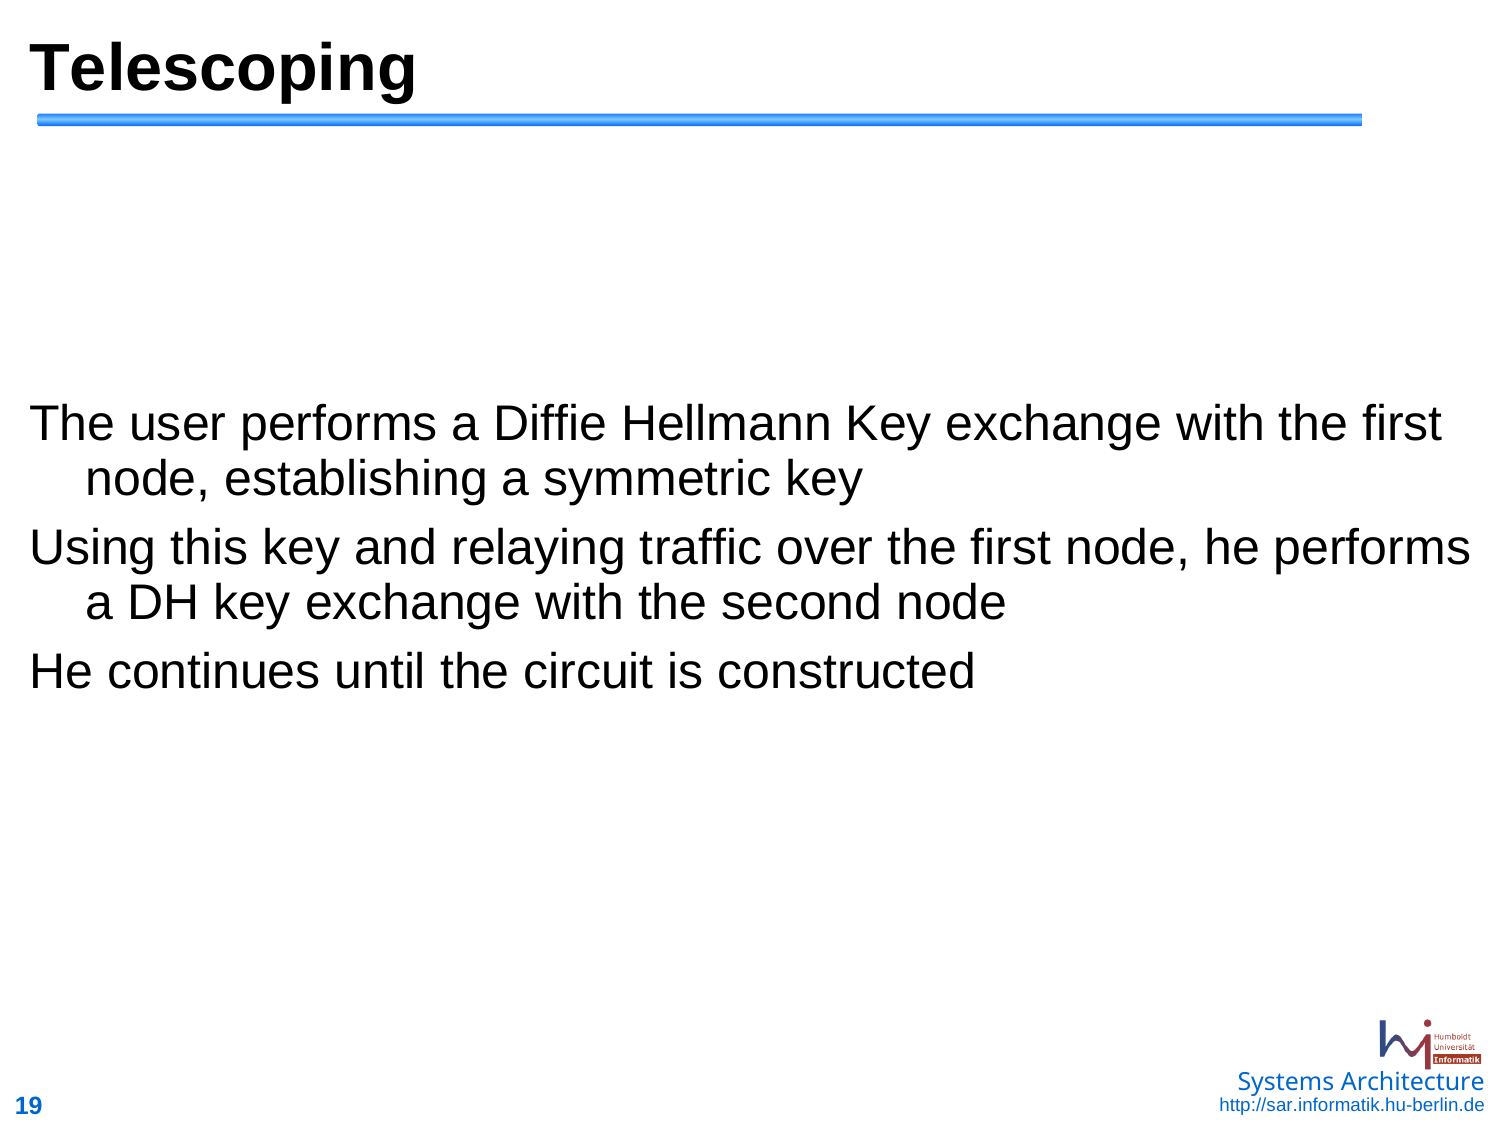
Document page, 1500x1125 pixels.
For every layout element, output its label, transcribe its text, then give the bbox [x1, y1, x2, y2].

title Telescoping [29, 26, 1500, 108]
list The user performs a Diffie Hellmann Key exchange with the first node, establishing a symmetric key Using this key and relaying traffic over the first node, he performs a DH key exchange with the second node He continues until the circuit is constructed [29, 394, 1500, 731]
picture [1376, 1016, 1483, 1071]
